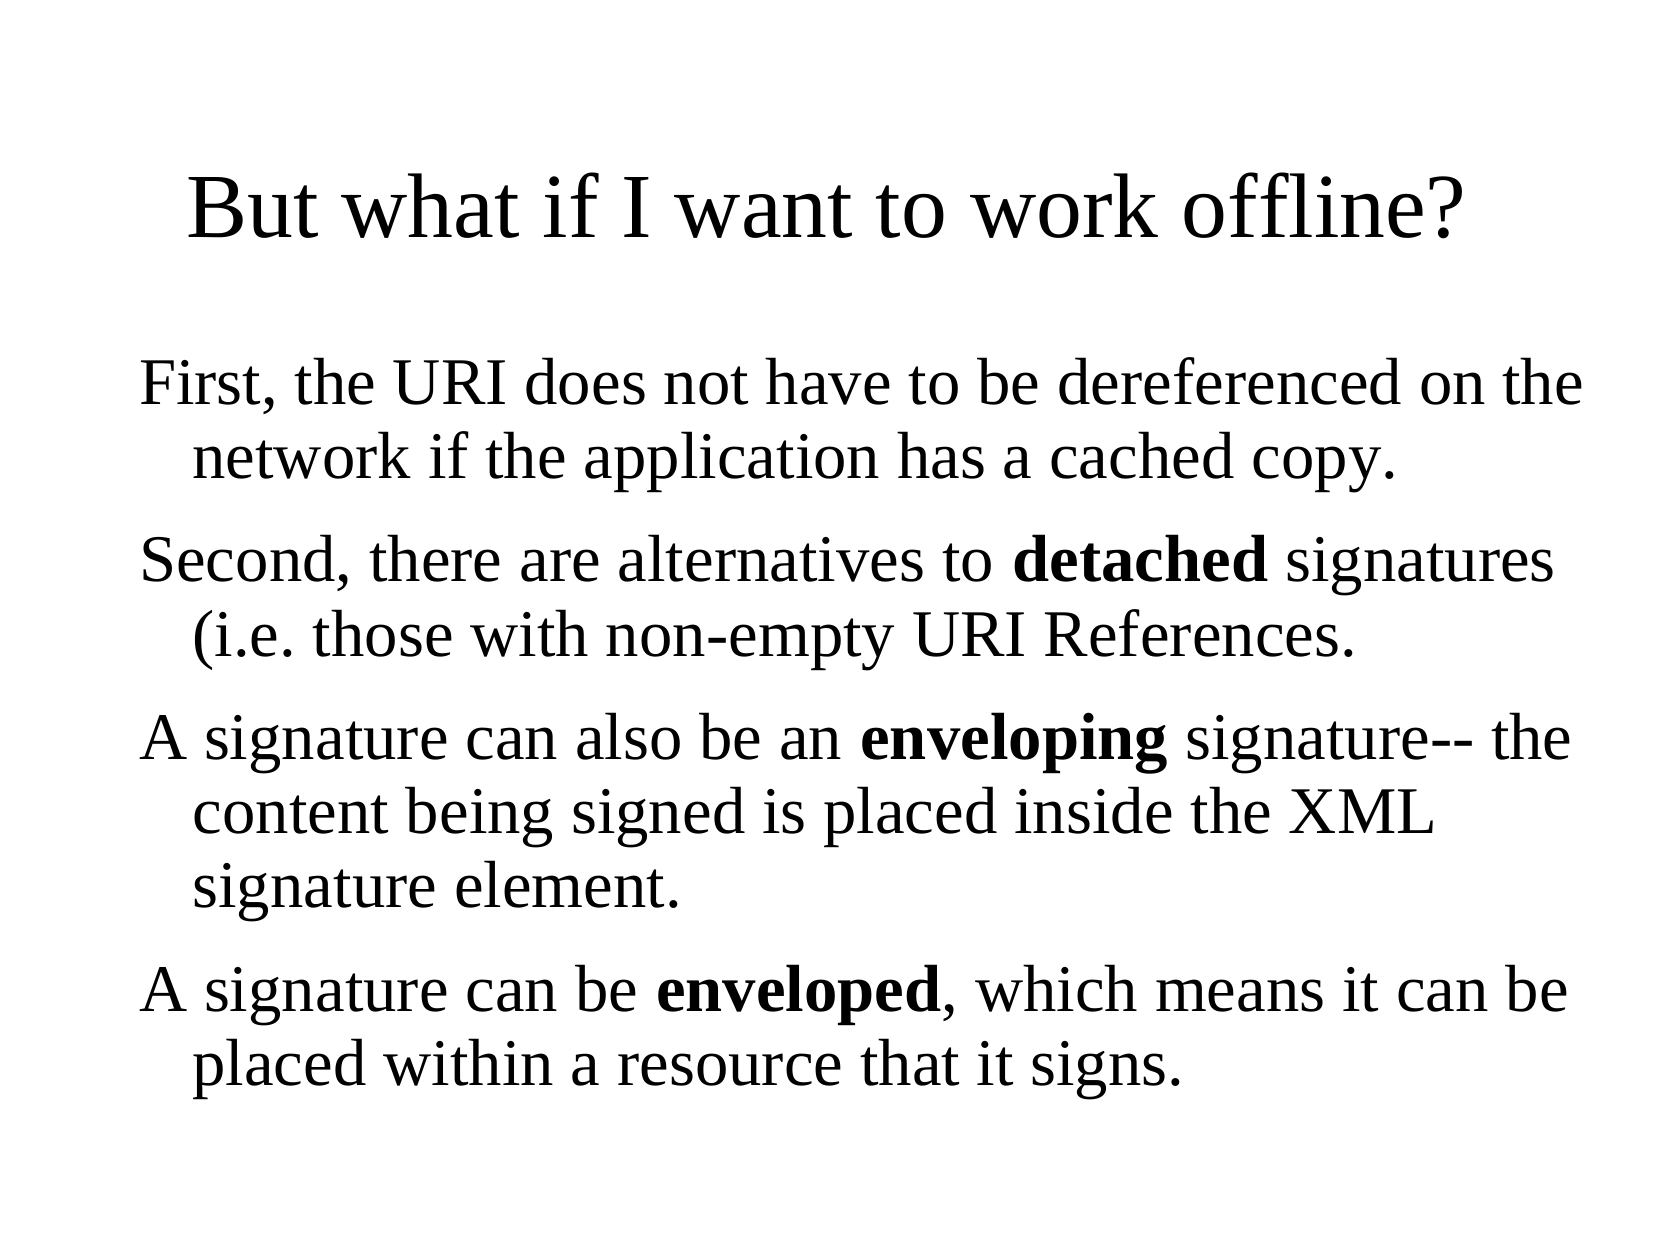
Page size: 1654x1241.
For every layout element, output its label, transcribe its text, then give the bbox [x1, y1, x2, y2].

title But what if I want to work offline? [121, 102, 1534, 311]
list First, the URI does not have to be dereferenced on the network if the application has a cached copy. Second, there are alternatives to detached signatures (i.e. those with non-empty URI References. A signature can also be an enveloping signature-- the content being signed is placed inside the XML signature element. A signature can be enveloped, which means it can be placed within a resource that it signs. [121, 344, 1645, 1234]
